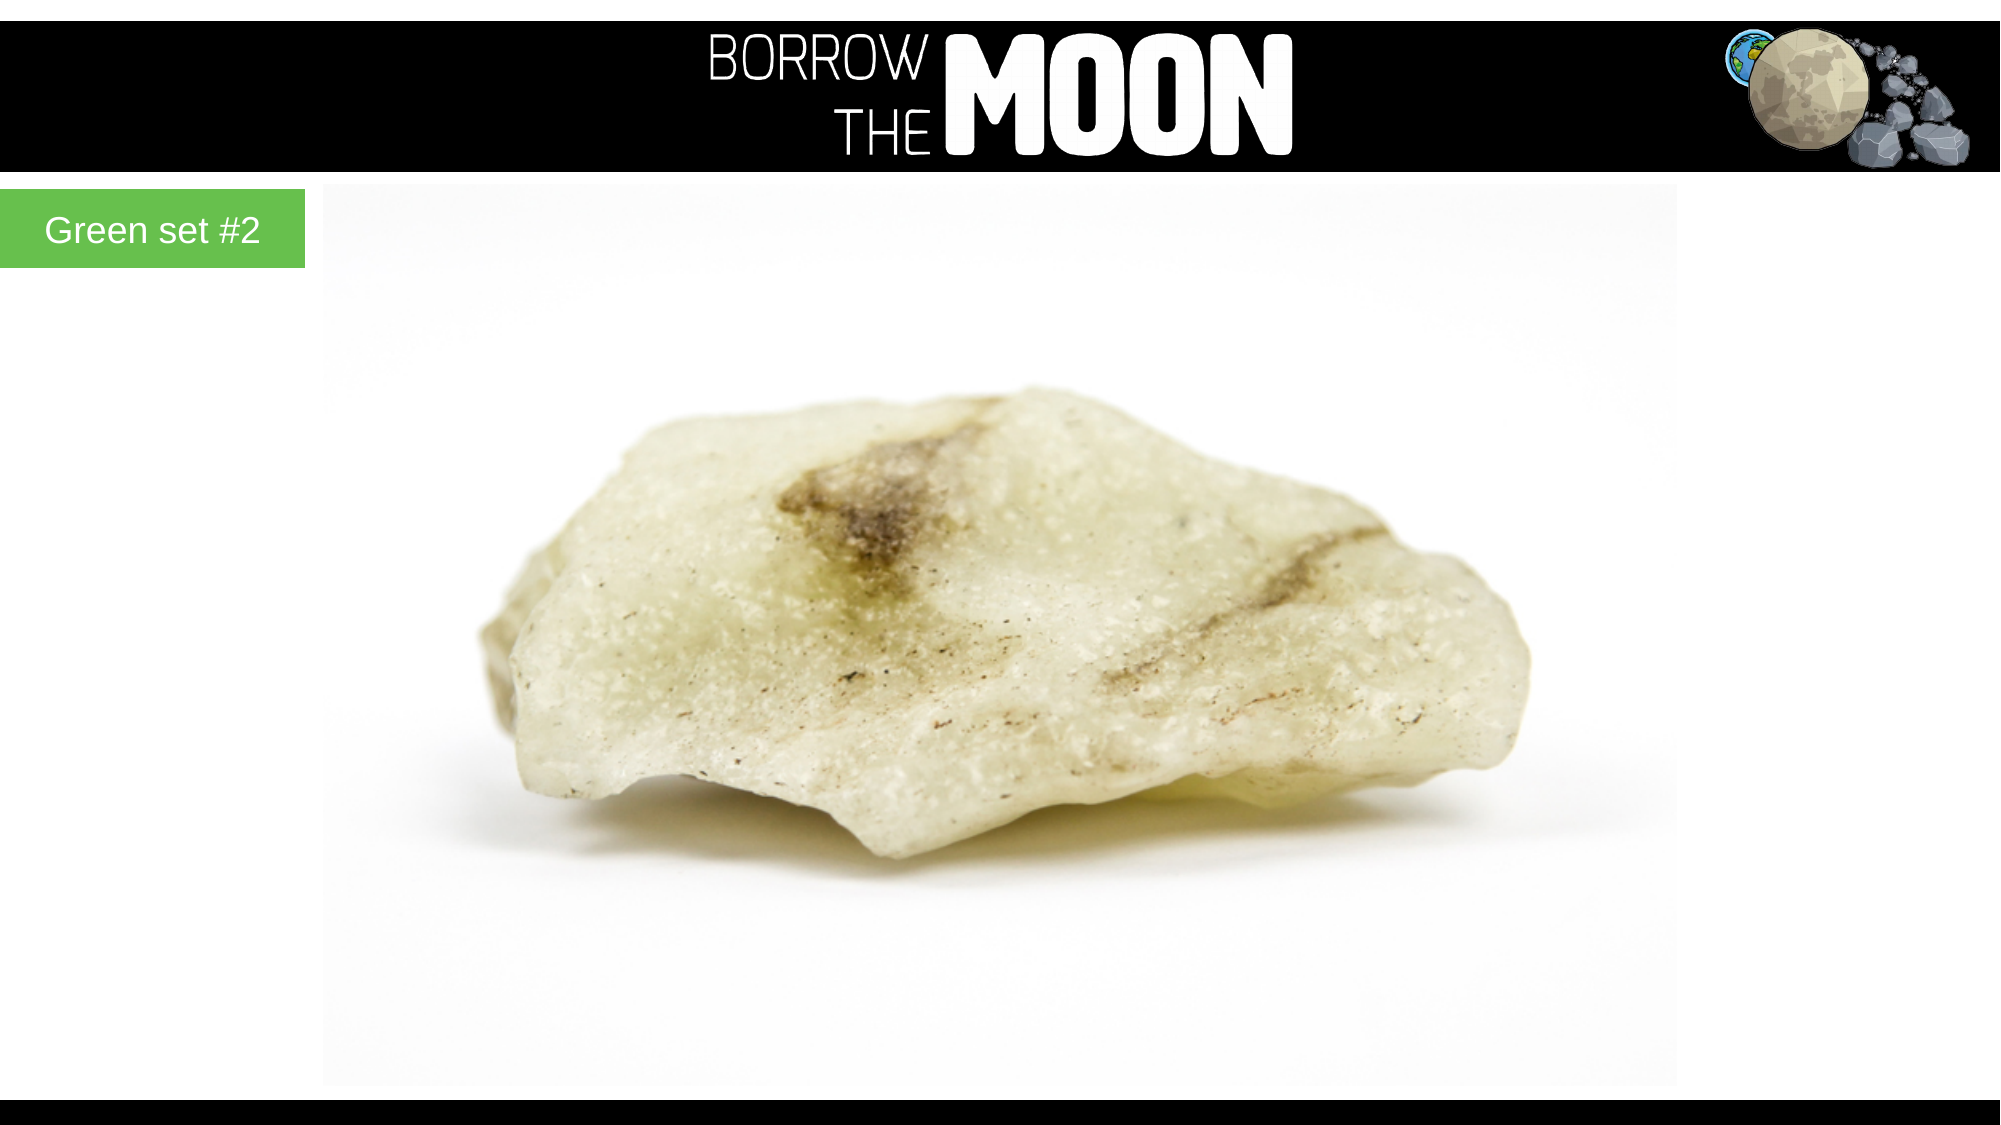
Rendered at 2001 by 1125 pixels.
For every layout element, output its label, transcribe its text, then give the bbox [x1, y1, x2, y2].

picture [323, 184, 1677, 1086]
text_box Green set #2 [0, 189, 305, 268]
